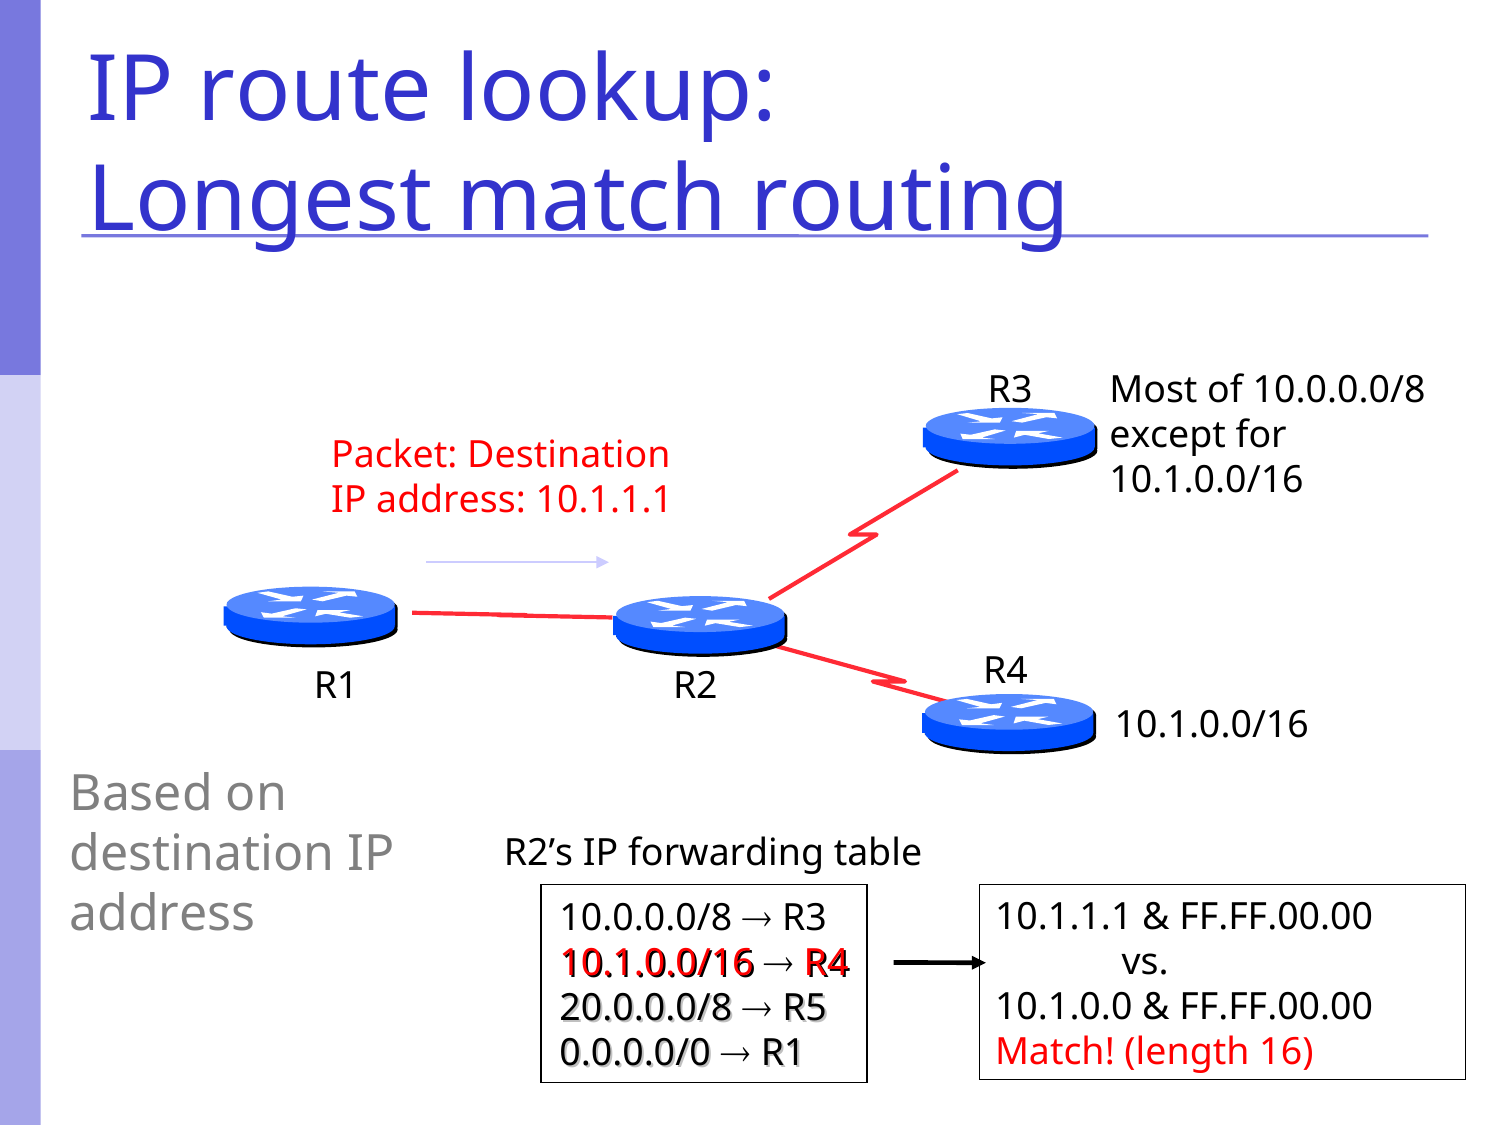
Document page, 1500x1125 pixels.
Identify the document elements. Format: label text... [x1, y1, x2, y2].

text_box R4 [967, 638, 1044, 699]
text_box R2’s IP forwarding table [485, 818, 942, 882]
text_box Packet: Destination IP address: 10.1.1.1 [313, 421, 692, 530]
text_box Most of 10.0.0.0/8 except for 10.1.0.0/16 [1093, 357, 1497, 509]
text_box Based on destination IP address [51, 751, 475, 950]
text_box R3 [972, 357, 1049, 409]
text_box [223, 586, 398, 648]
text_box 10.1.0.0/16 [1098, 692, 1325, 753]
text_box 10.1.1.1 & FF.FF.00.00 vs. 10.1.0.0 & FF.FF.00.00 Match! (length 16) [979, 884, 1466, 1080]
text_box [613, 596, 788, 656]
text_box R1 [298, 653, 375, 715]
text_box [922, 407, 1093, 469]
text_box 10.0.0.0/8  R3 10.1.0.0/16  R4 20.0.0.0/8  R5 0.0.0.0/0  R1 [540, 884, 868, 1083]
text_box R2 [657, 653, 734, 714]
text_box IP route lookup: Longest match routing [75, 22, 1394, 256]
text_box [922, 695, 1097, 755]
